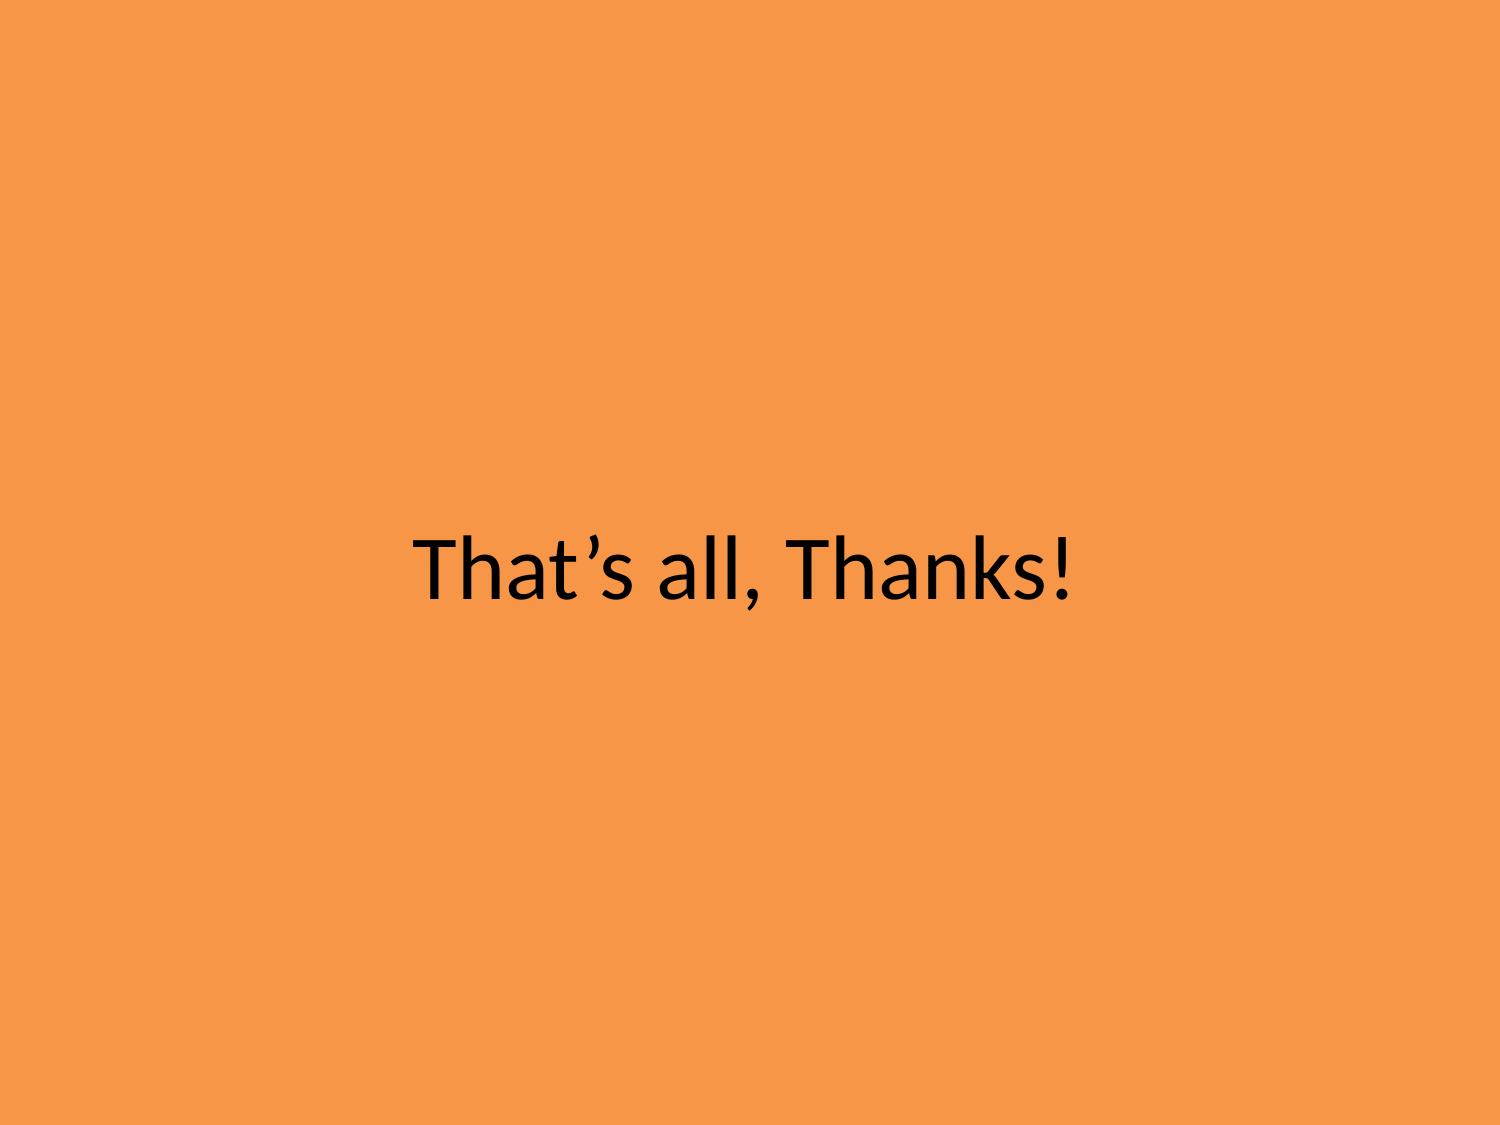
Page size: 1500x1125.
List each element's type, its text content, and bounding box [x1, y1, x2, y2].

title That’s all, Thanks! [70, 468, 1421, 657]
